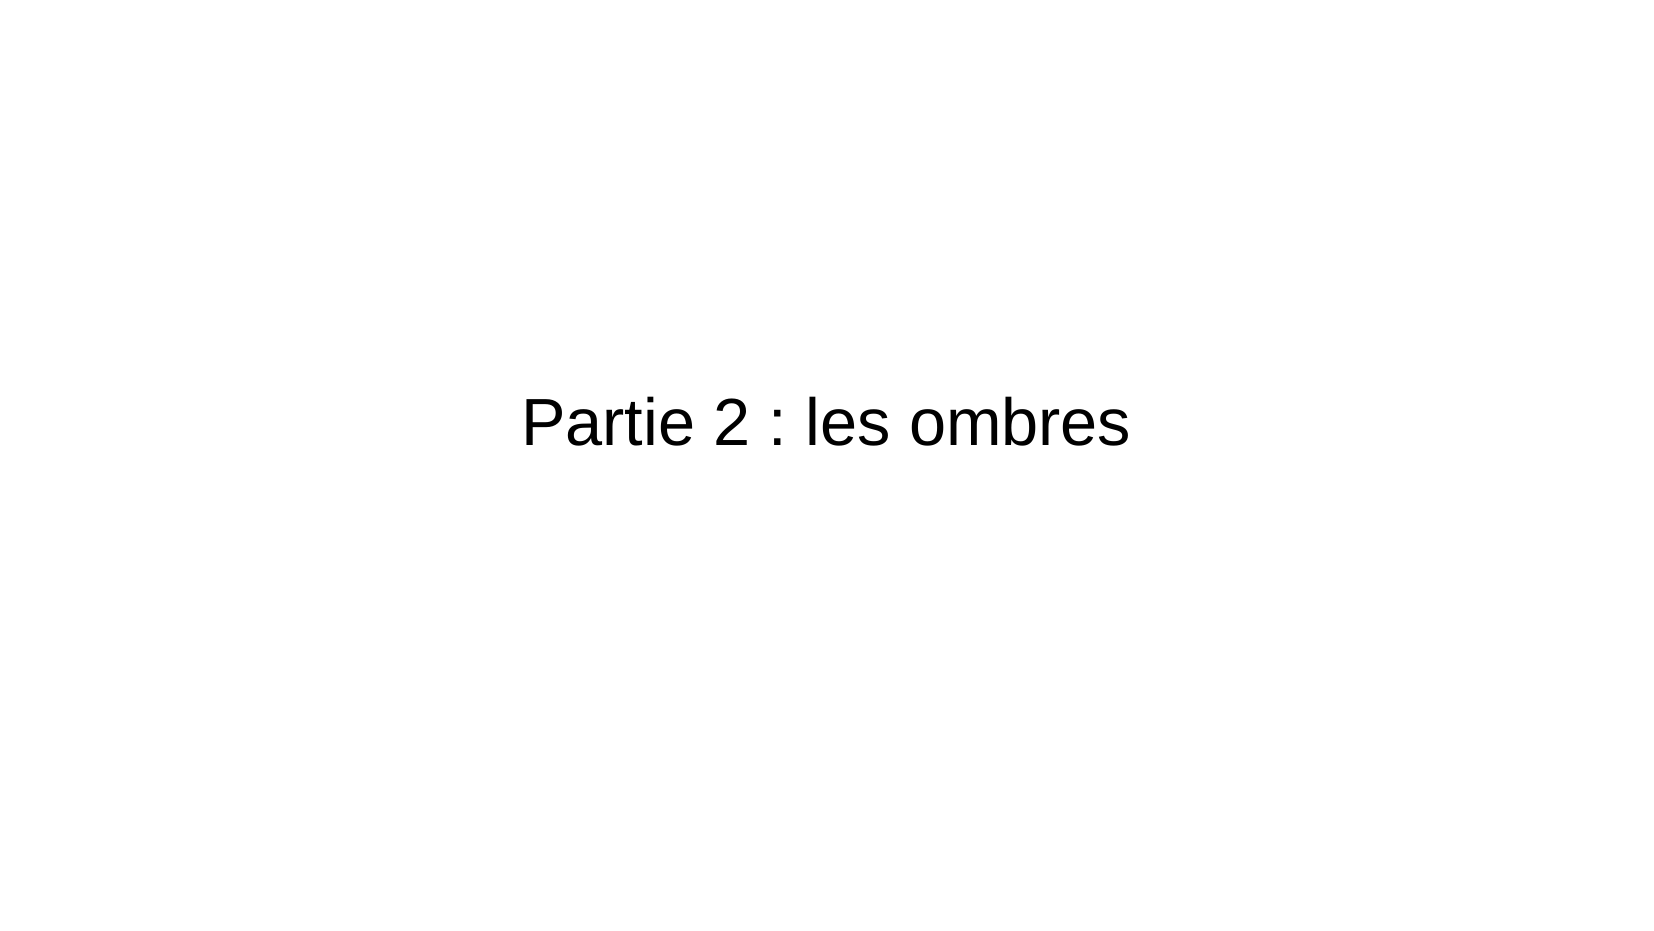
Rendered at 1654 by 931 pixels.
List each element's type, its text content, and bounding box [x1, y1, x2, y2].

subtitle Partie 2 : les ombres [82, 88, 1571, 758]
